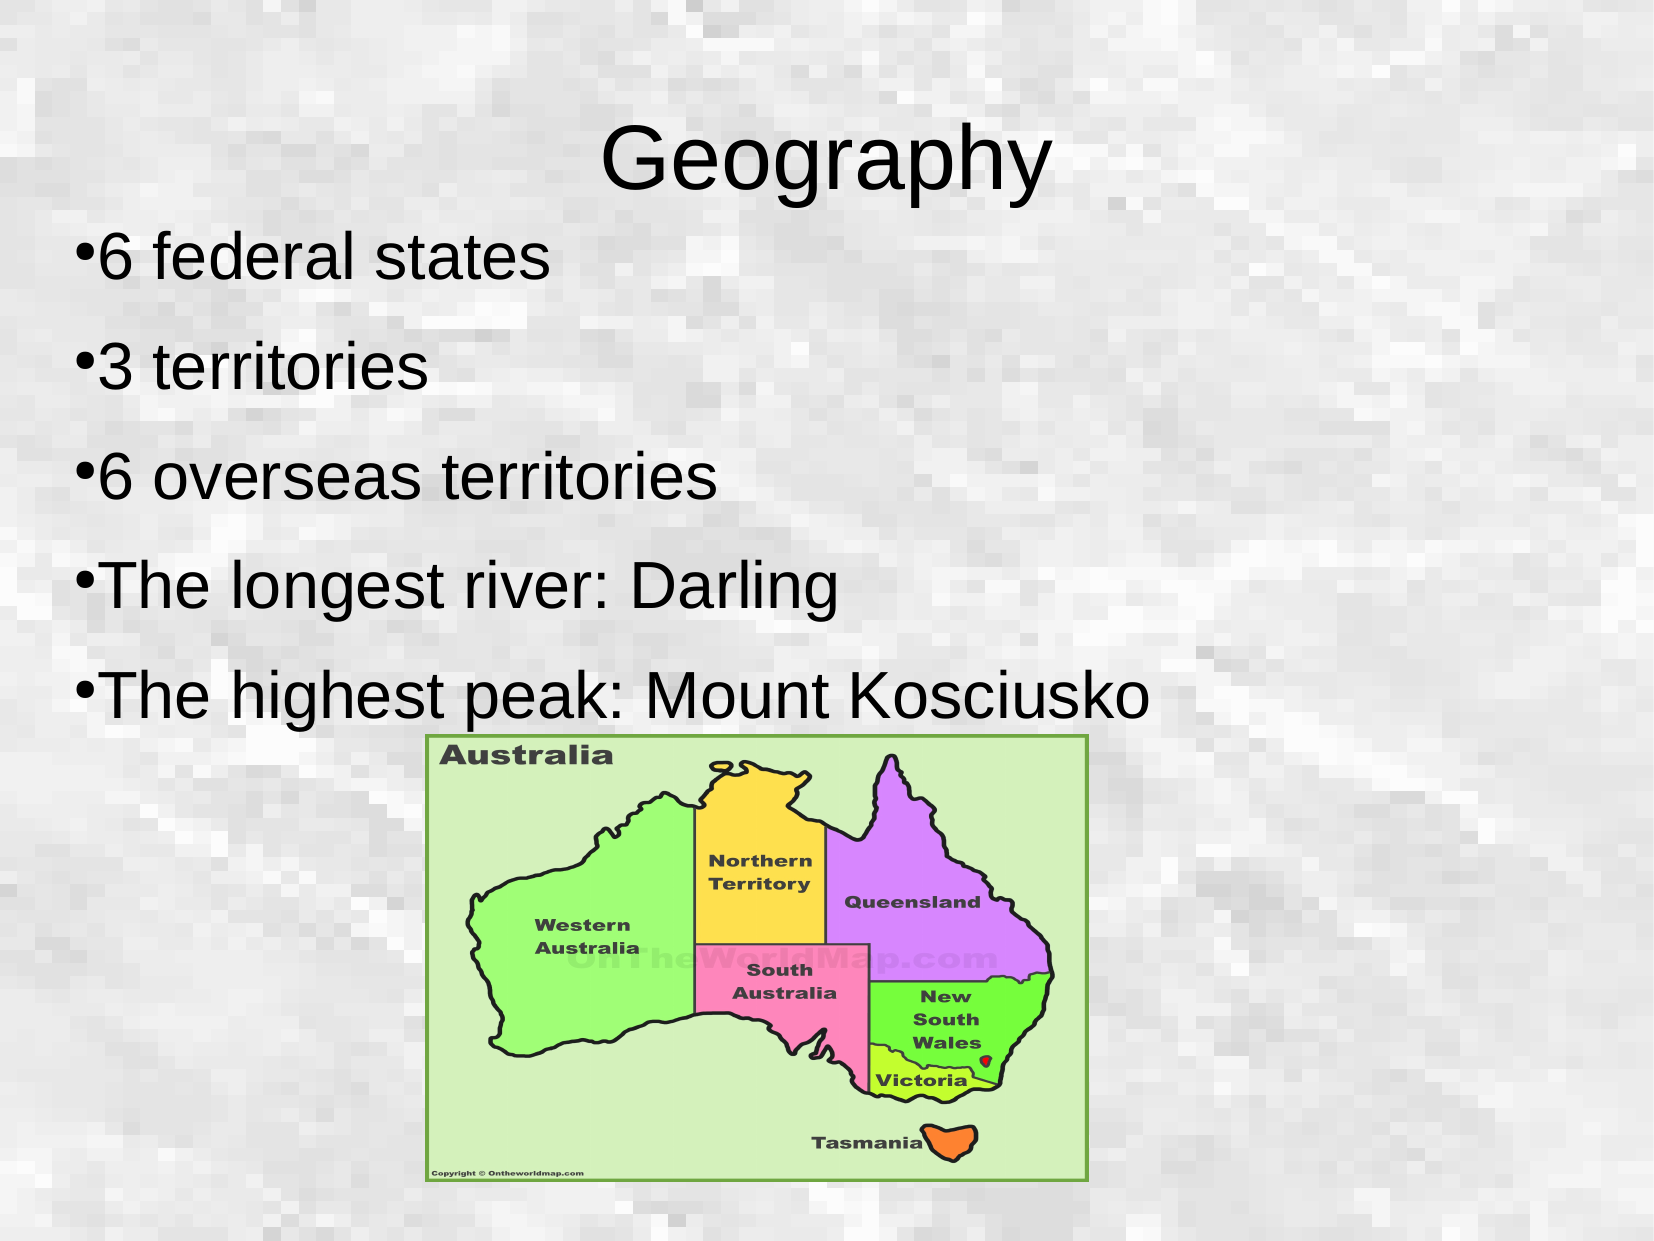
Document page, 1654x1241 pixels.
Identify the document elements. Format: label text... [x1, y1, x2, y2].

picture [425, 734, 1089, 1182]
title Geography [82, 49, 1571, 257]
list 6 federal states 3 territories 6 overseas territories The longest river: Darling The highest peak: Mount Kosciusko [73, 213, 1243, 1032]
